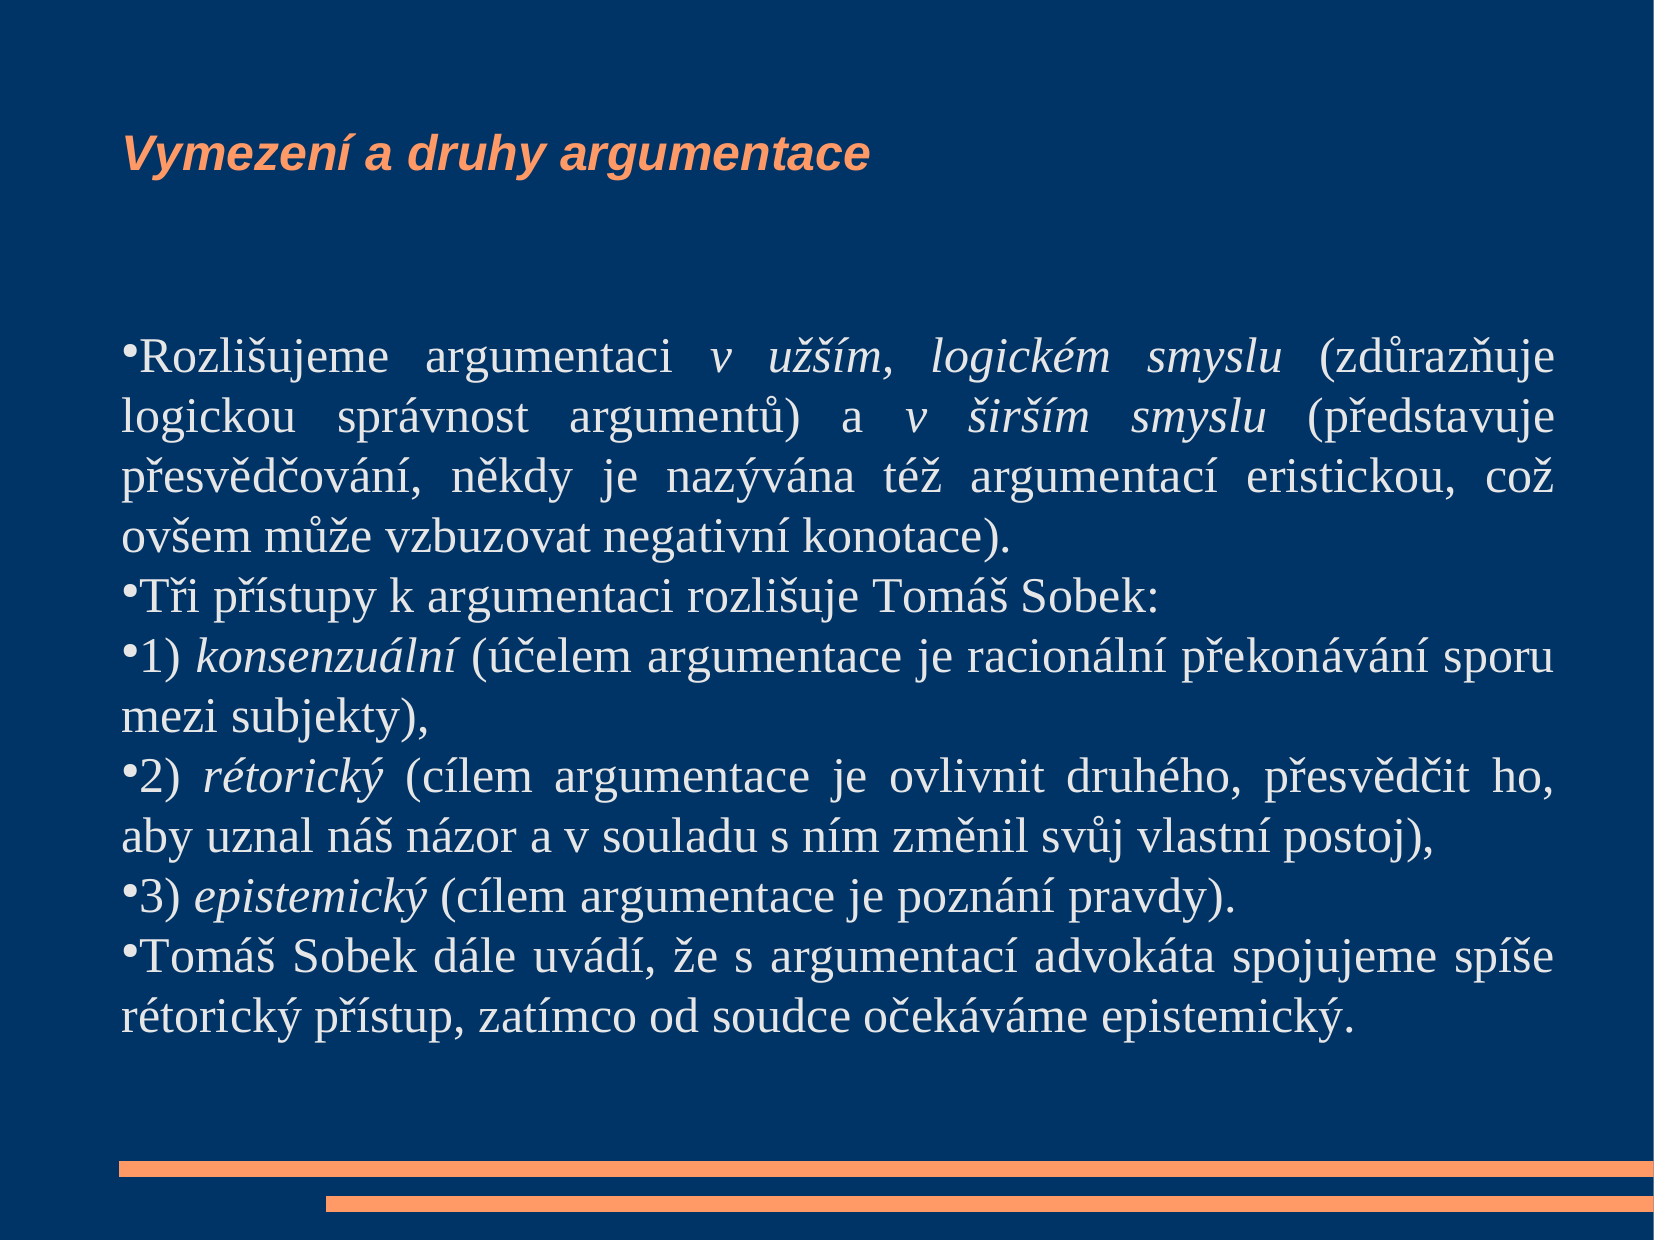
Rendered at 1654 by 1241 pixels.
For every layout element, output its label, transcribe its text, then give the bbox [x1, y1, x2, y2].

list Rozlišujeme argumentaci v užším, logickém smyslu (zdůrazňuje logickou správnost argumentů) a v širším smyslu (představuje přesvědčování, někdy je nazývána též argumentací eristickou, což ovšem může vzbuzovat negativní konotace). Tři přístupy k argumentaci rozlišuje Tomáš Sobek: 1) konsenzuální (účelem argumentace je racionální překonávání sporu mezi subjekty), 2) rétorický (cílem argumentace je ovlivnit druhého, přesvědčit ho, aby uznal náš názor a v souladu s ním změnil svůj vlastní postoj), 3) epistemický (cílem argumentace je poznání pravdy). Tomáš Sobek dále uvádí, že s argumentací advokáta spojujeme spíše rétorický přístup, zatímco od soudce očekáváme epistemický. [121, 322, 1561, 1132]
title Vymezení a druhy argumentace [121, 46, 1534, 254]
